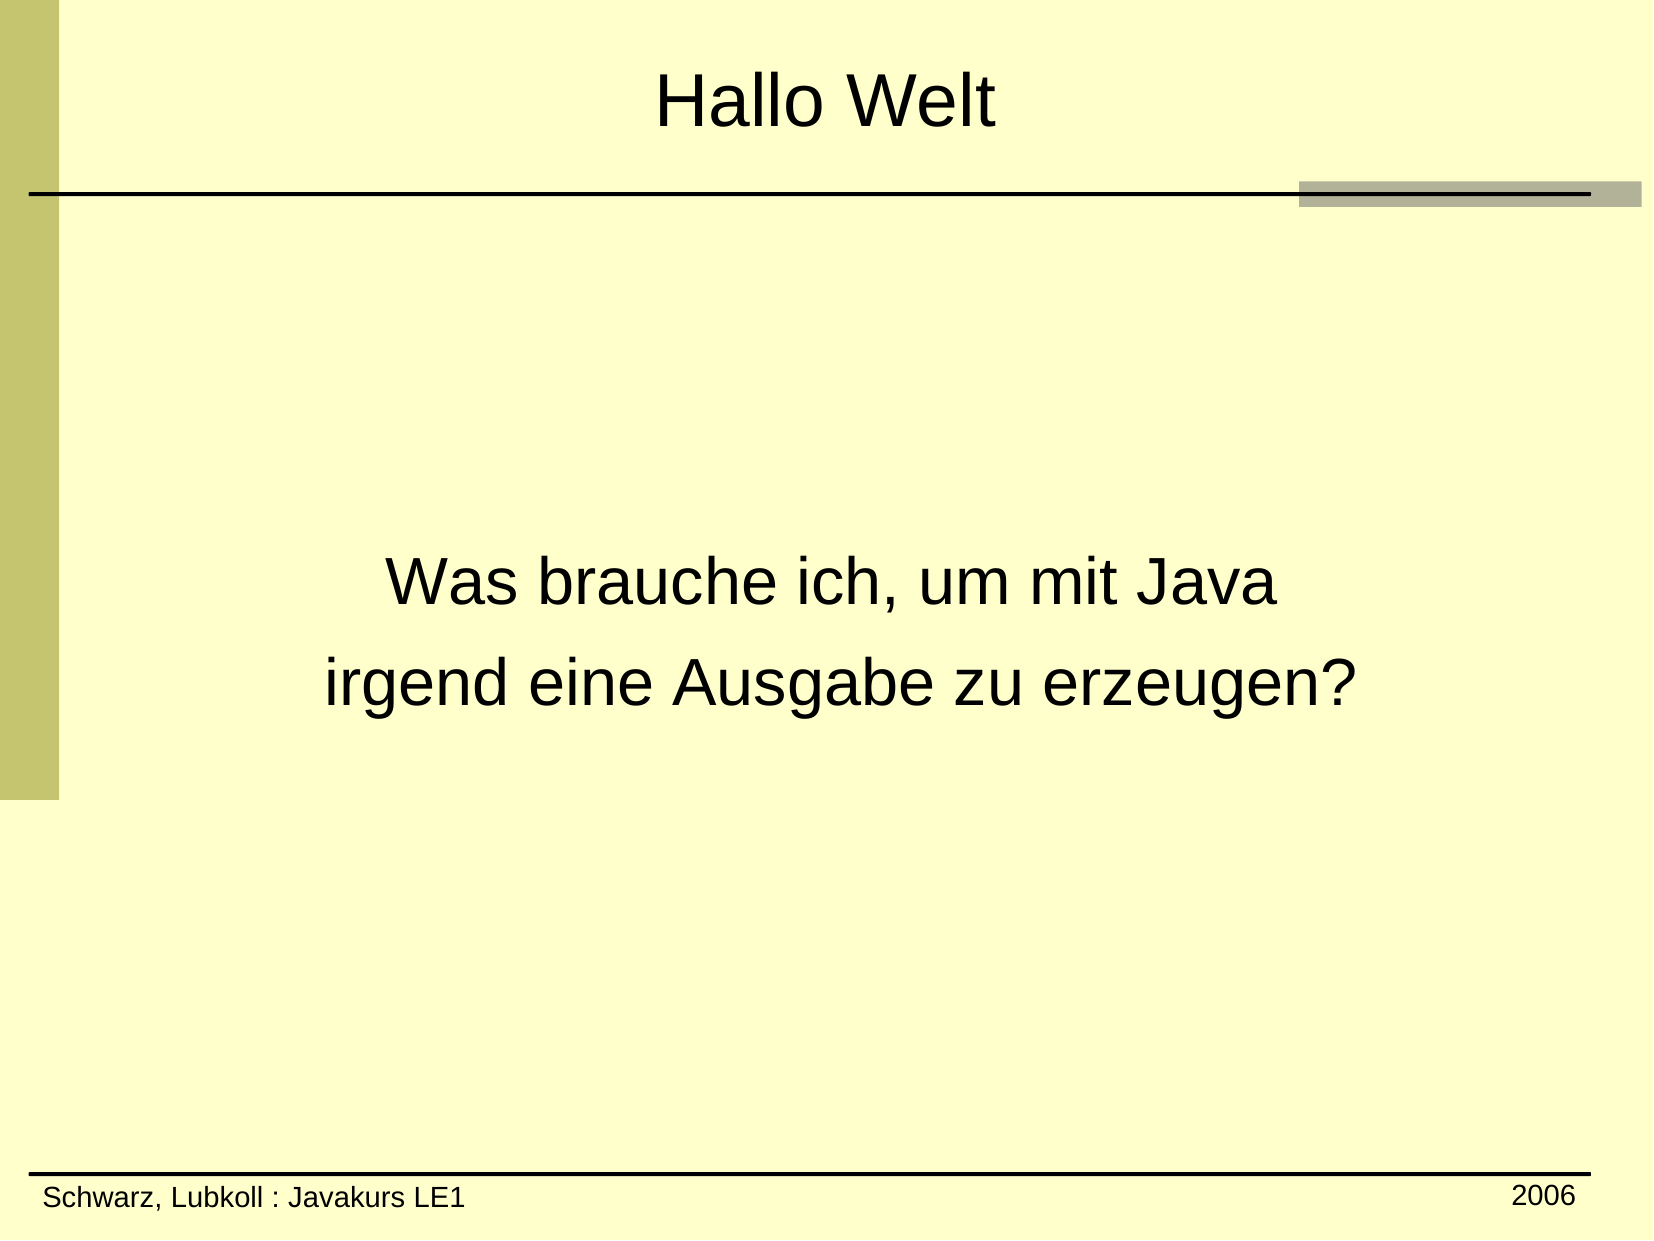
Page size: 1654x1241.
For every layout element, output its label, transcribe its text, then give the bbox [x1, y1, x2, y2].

list Was brauche ich, um mit Java irgend eine Ausgabe zu erzeugen? [70, 242, 1595, 1140]
title Hallo Welt [119, 19, 1532, 188]
